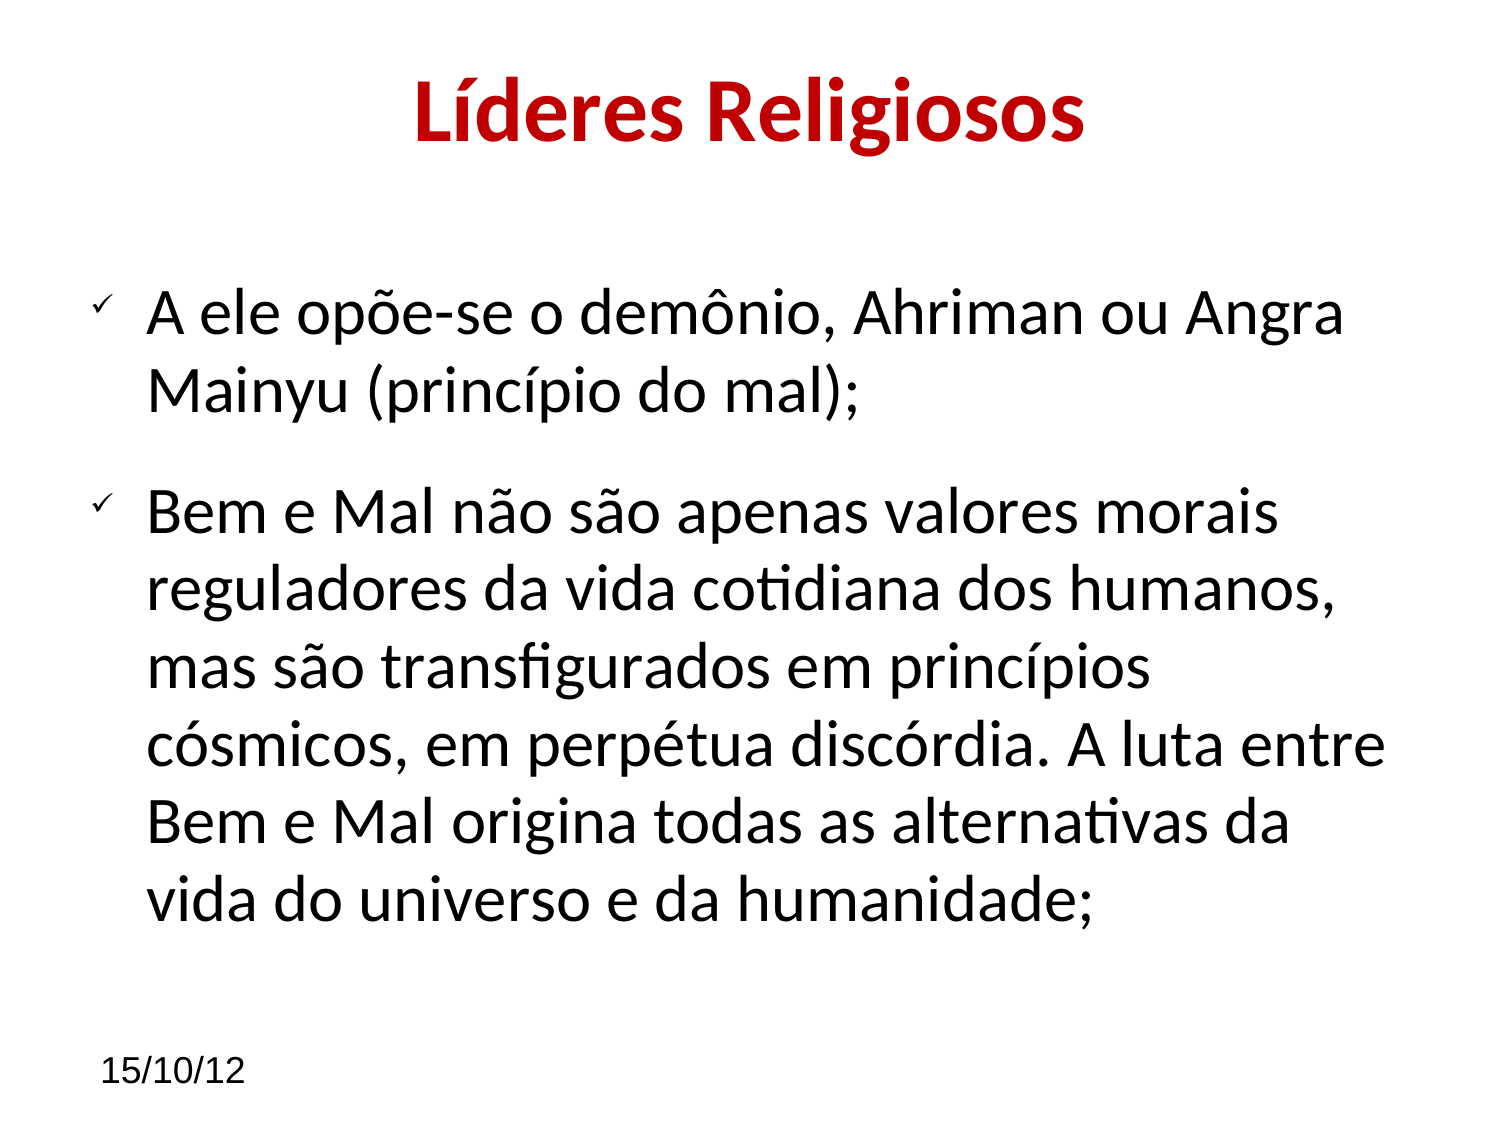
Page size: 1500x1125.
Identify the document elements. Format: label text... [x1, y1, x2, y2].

title Líderes Religiosos [75, 45, 1426, 233]
text_box A ele opõe-se o demônio, Ahriman ou Angra Mainyu (princípio do mal); Bem e Mal não são apenas valores morais reguladores da vida cotidiana dos humanos, mas são transfigurados em princípios cósmicos, em perpétua discórdia. A luta entre Bem e Mal origina todas as alternativas da vida do universo e da humanidade; [75, 262, 1426, 1005]
